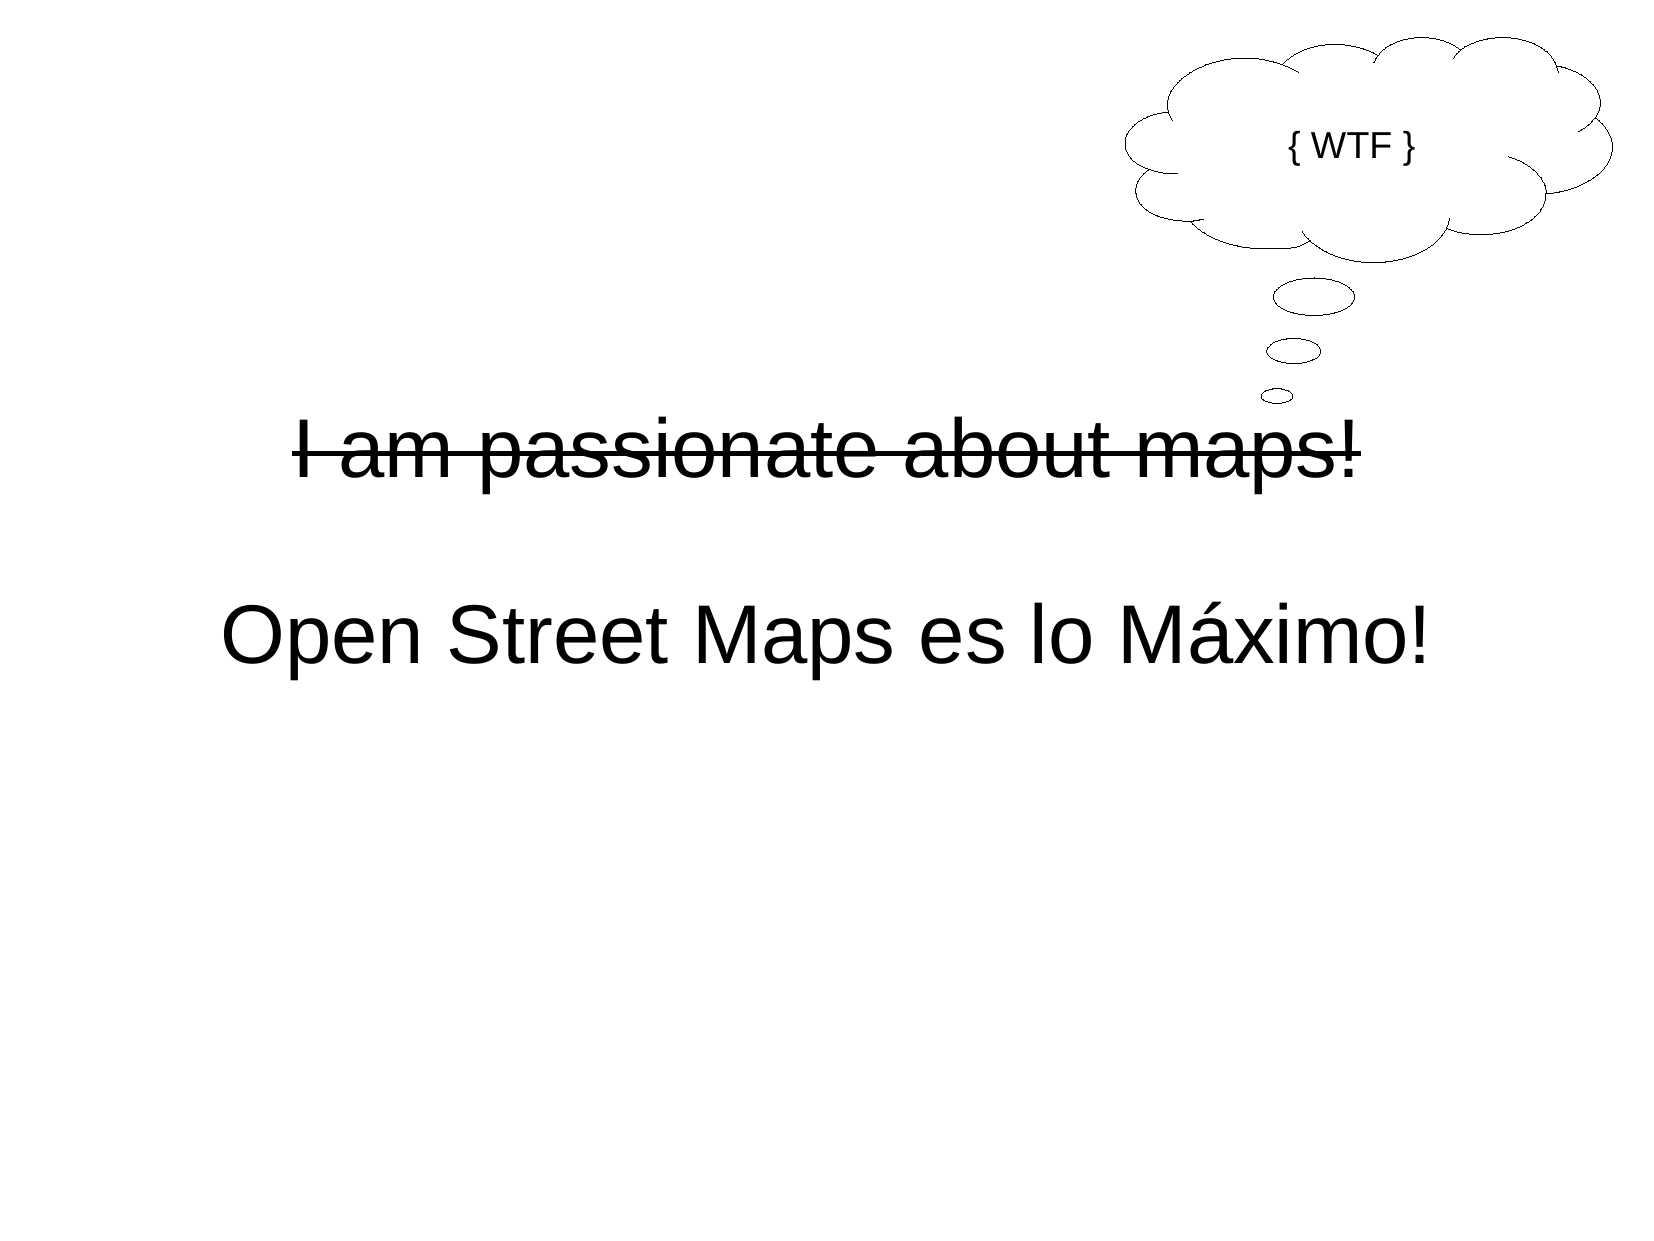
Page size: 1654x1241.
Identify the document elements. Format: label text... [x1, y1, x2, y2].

text_box { WTF } [1273, 277, 1355, 316]
text_box { WTF } [1261, 388, 1293, 404]
text_box I am passionate about maps! Open Street Maps es lo Máximo! [82, 49, 1571, 1109]
text_box { WTF } [1266, 338, 1321, 364]
text_box { WTF } [1125, 37, 1613, 263]
